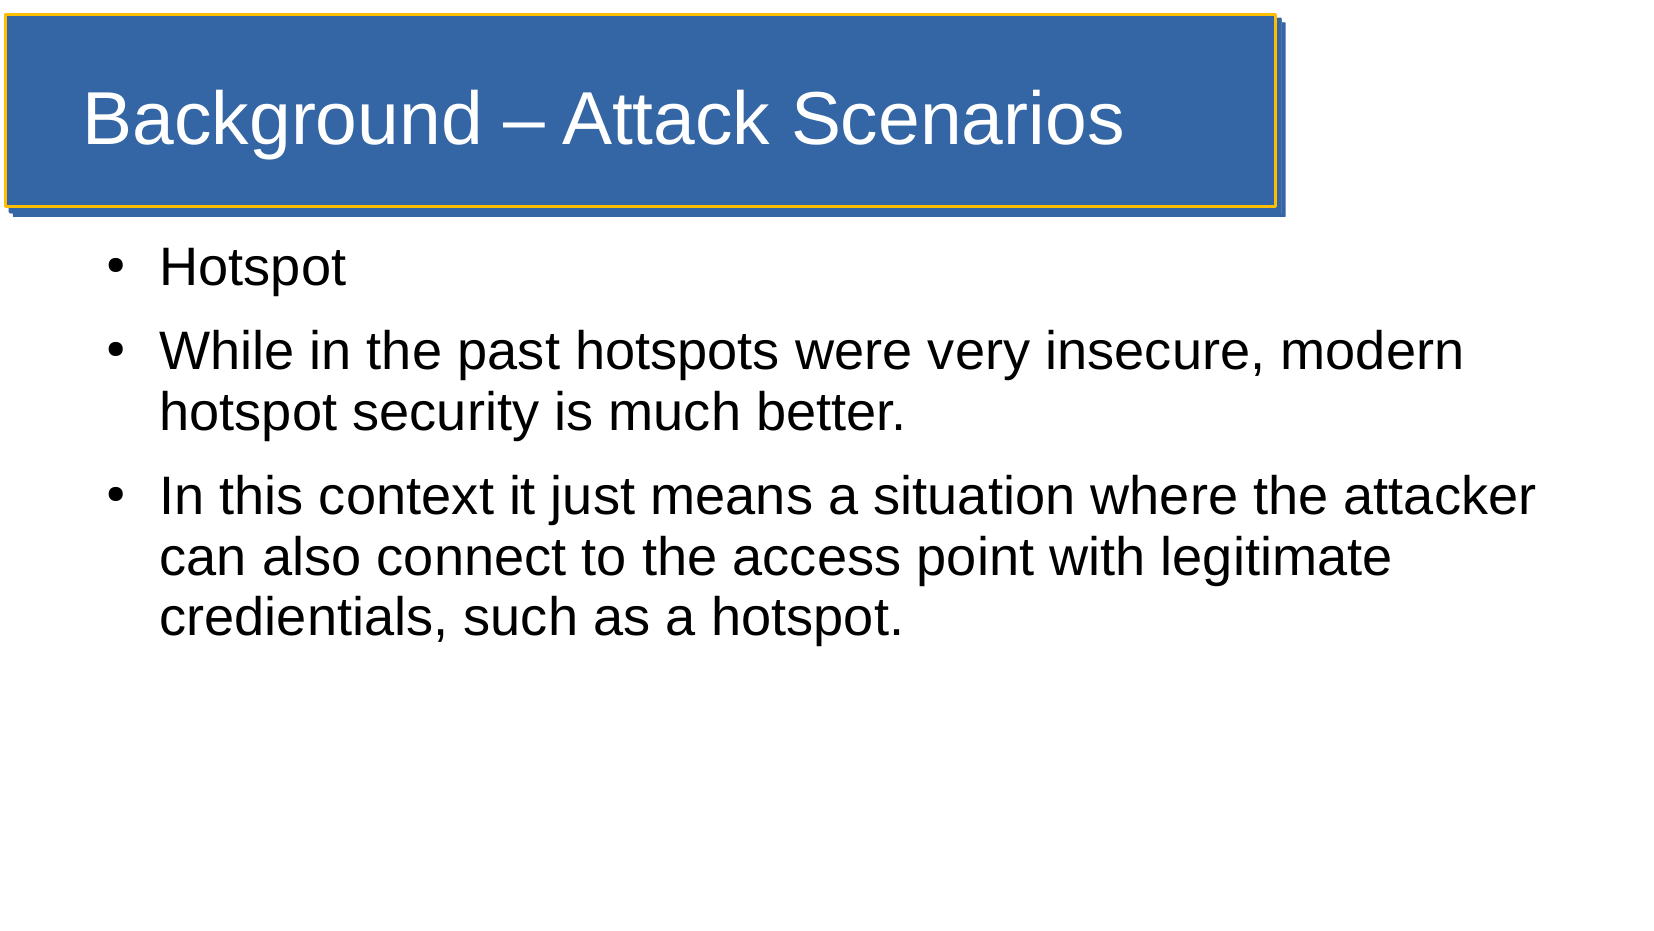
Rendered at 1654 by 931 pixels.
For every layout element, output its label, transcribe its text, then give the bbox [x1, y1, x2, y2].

title Background – Attack Scenarios [82, 44, 1235, 192]
list Hotspot While in the past hotspots were very insecure, modern hotspot security is much better. In this context it just means a situation where the attacker can also connect to the access point with legitimate credientials, such as a hotspot. [88, 236, 1565, 798]
